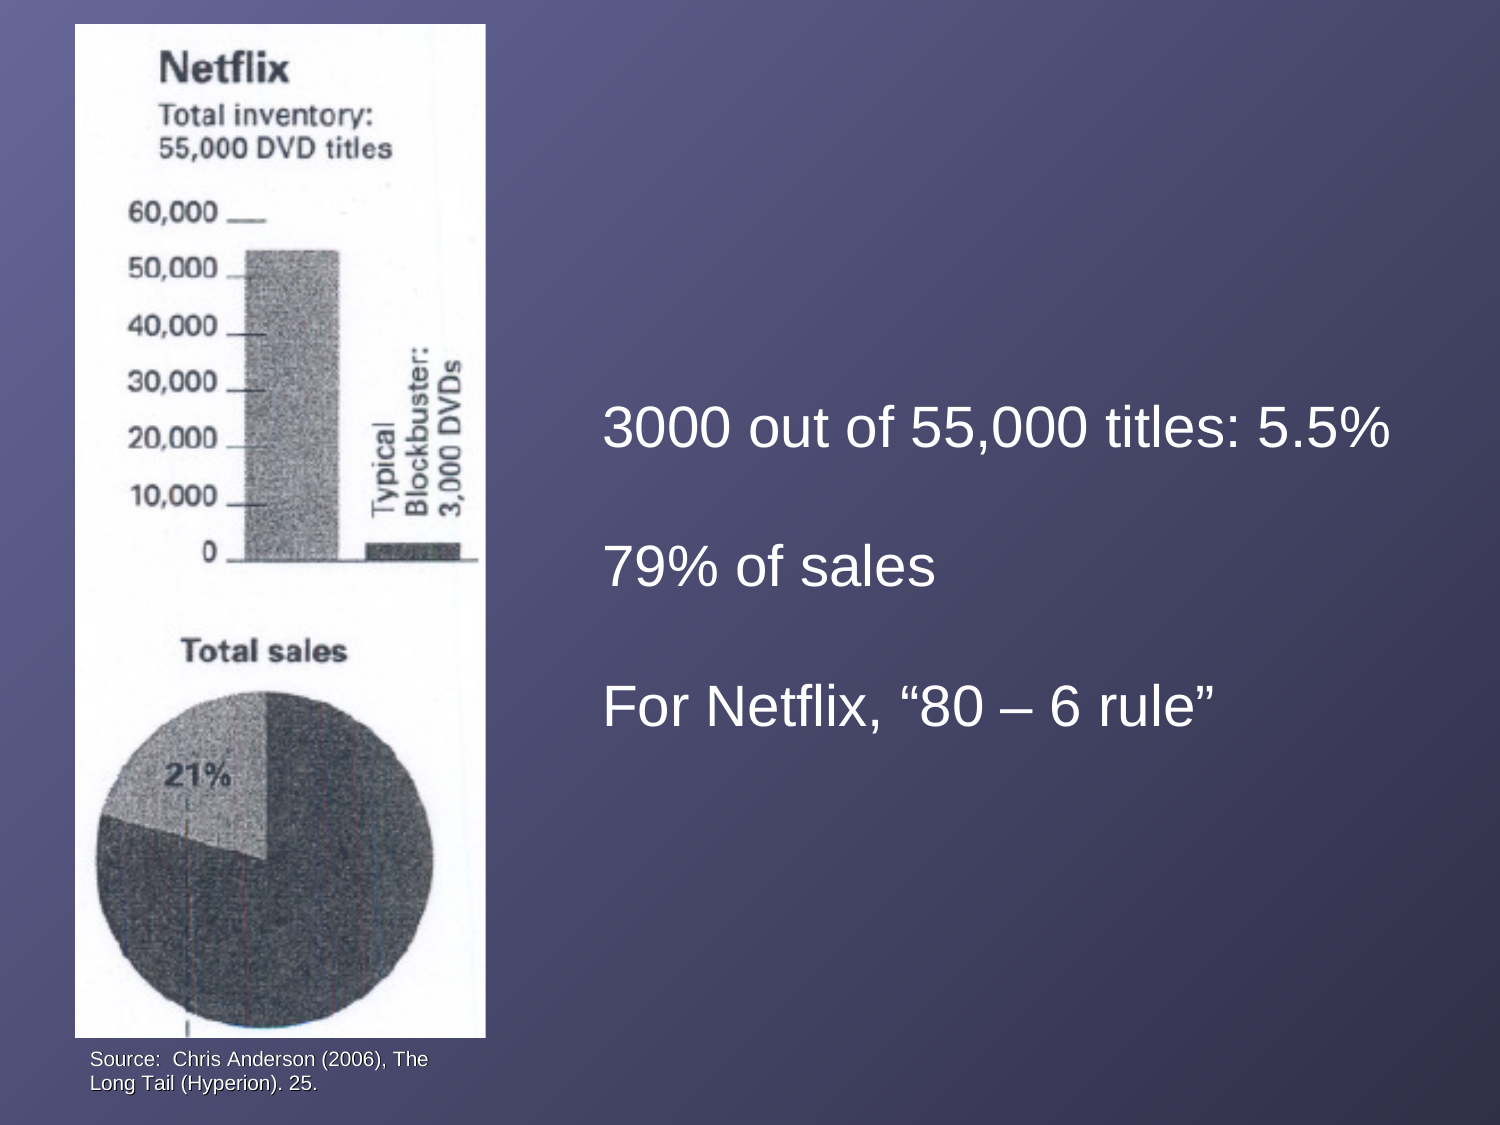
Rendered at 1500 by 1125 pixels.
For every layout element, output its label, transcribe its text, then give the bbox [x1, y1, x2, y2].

text_box Source: Chris Anderson (2006), The Long Tail (Hyperion). 25. [74, 1037, 488, 1103]
text_box 3000 out of 55,000 titles: 5.5% 79% of sales For Netflix, “80 – 6 rule” [587, 380, 1407, 747]
picture [75, 24, 486, 1037]
